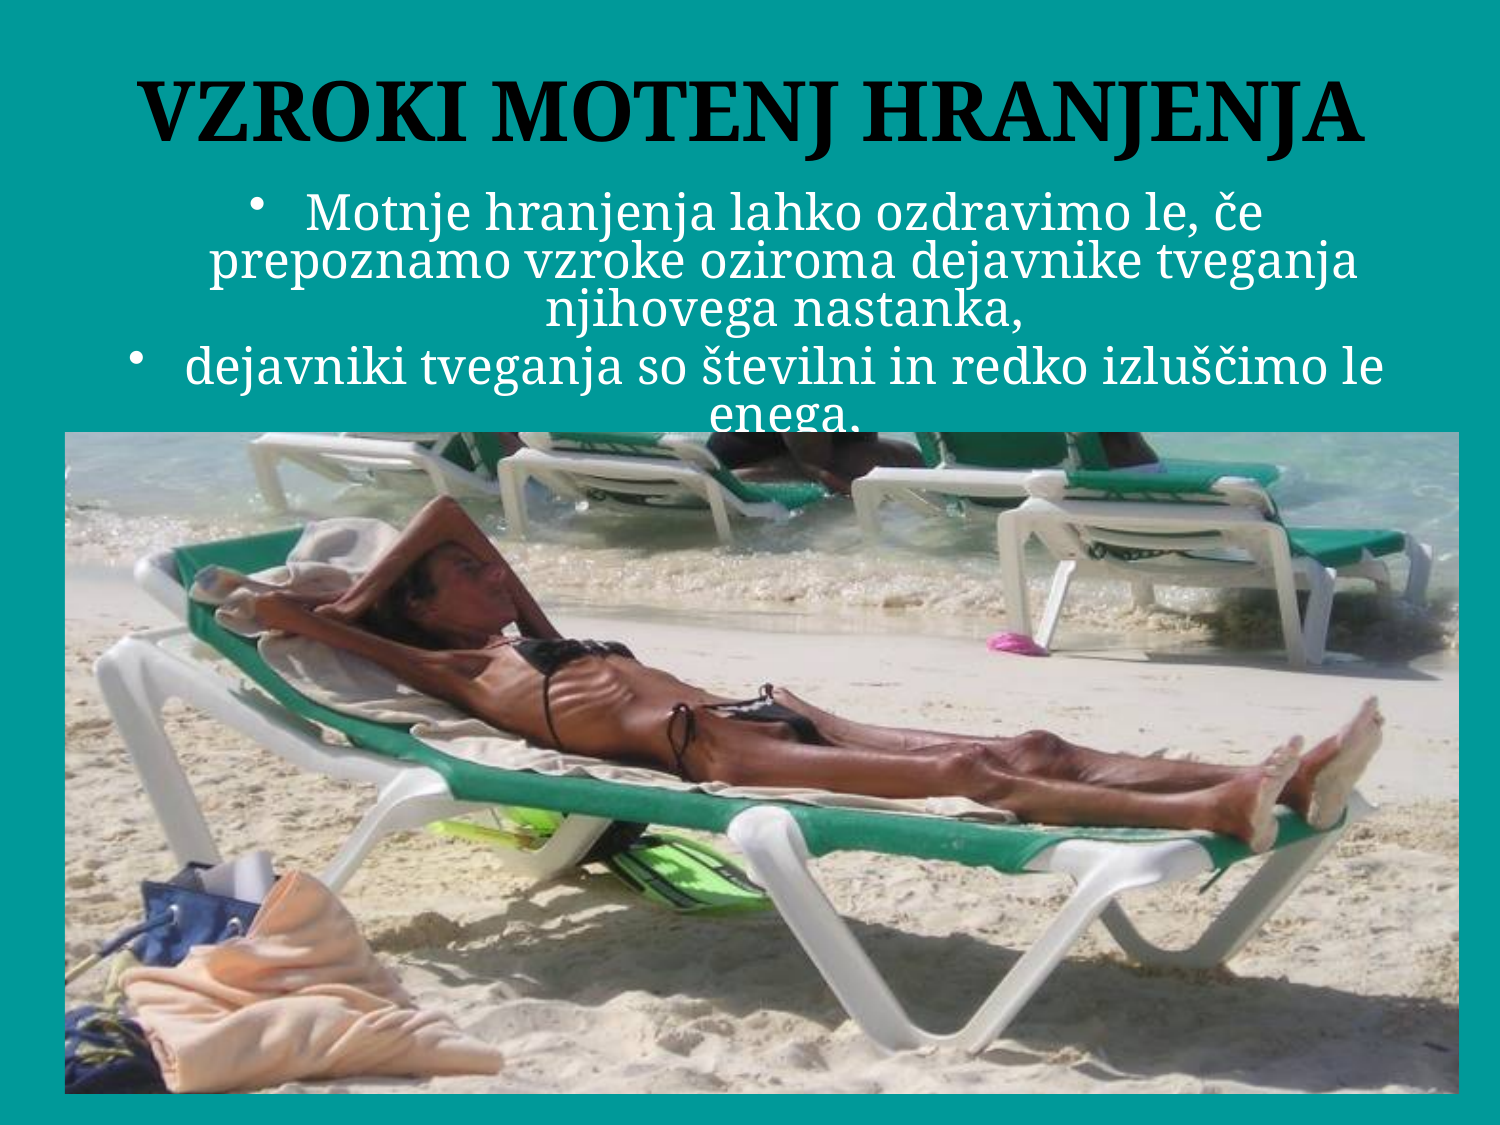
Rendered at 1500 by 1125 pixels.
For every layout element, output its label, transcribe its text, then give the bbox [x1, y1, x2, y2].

list Motnje hranjenja lahko ozdravimo le, če prepoznamo vzroke oziroma dejavnike tveganja njihovega nastanka, dejavniki tveganja so številni in redko izluščimo le enega, razdelimo jih na 3 skupine. [76, 184, 1437, 432]
title VZROKI MOTENJ HRANJENJA [76, 42, 1427, 174]
picture [64, 432, 1459, 1094]
